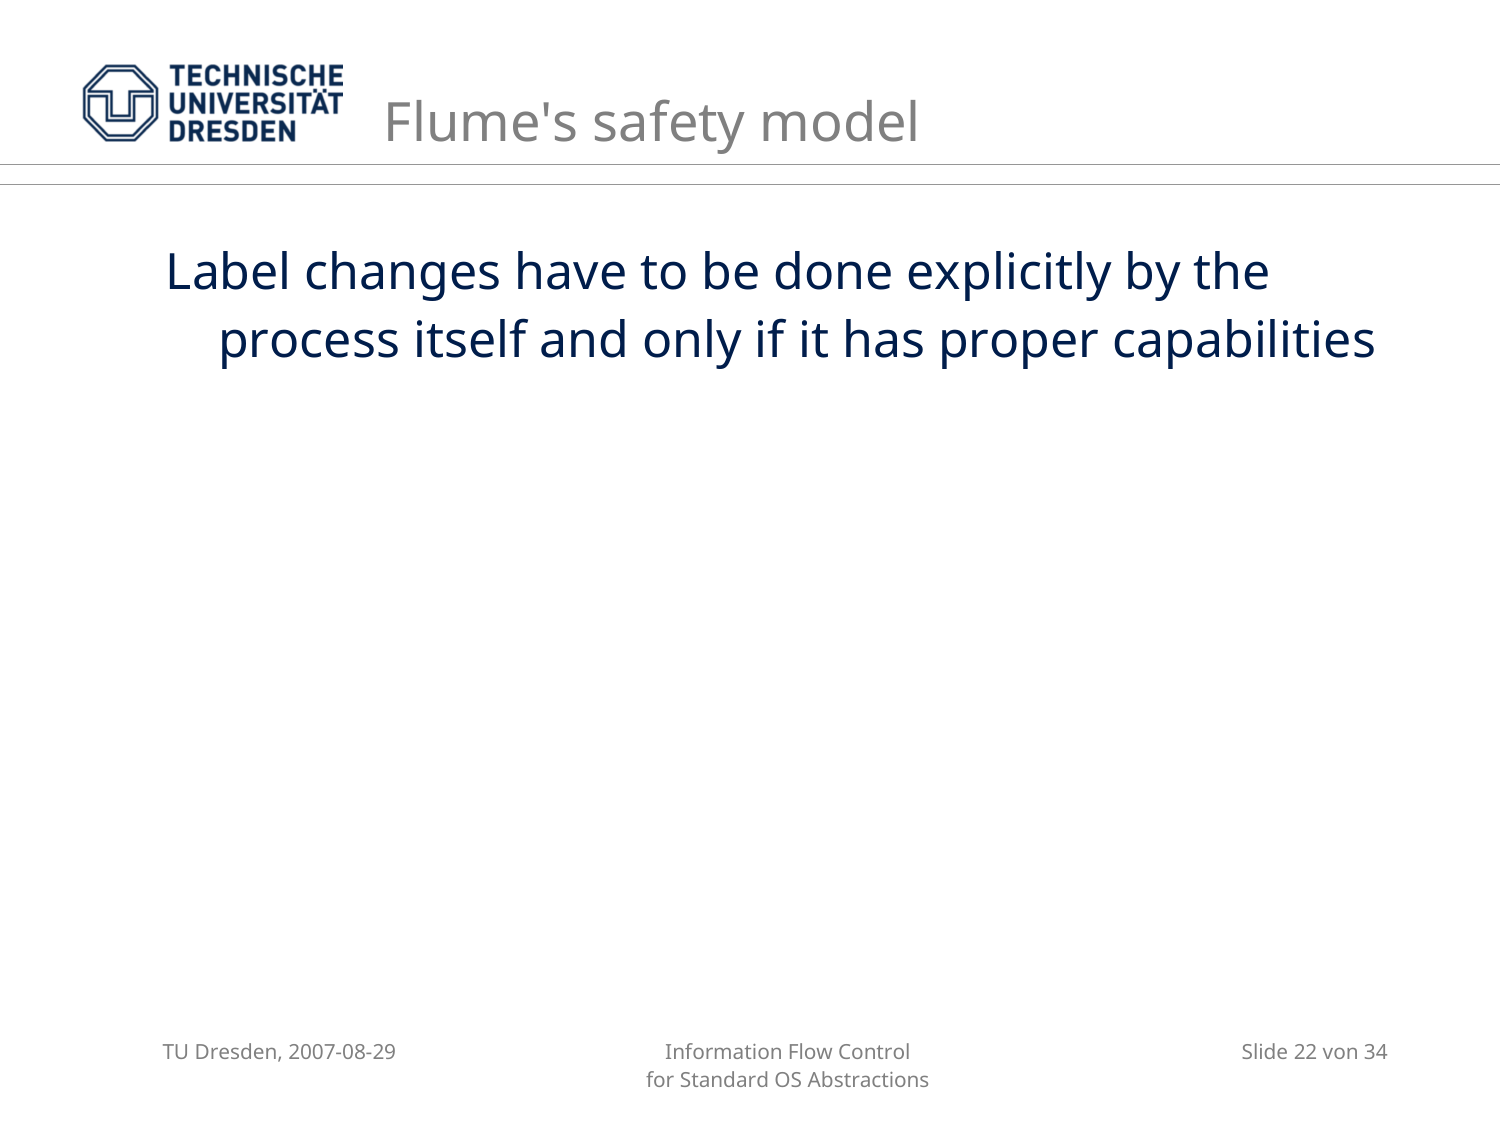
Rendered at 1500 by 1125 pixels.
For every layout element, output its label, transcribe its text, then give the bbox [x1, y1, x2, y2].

title Flume's safety model [383, 87, 1468, 154]
picture [82, 64, 343, 142]
list Label changes have to be done explicitly by the process itself and only if it has proper capabilities [162, 236, 1388, 990]
